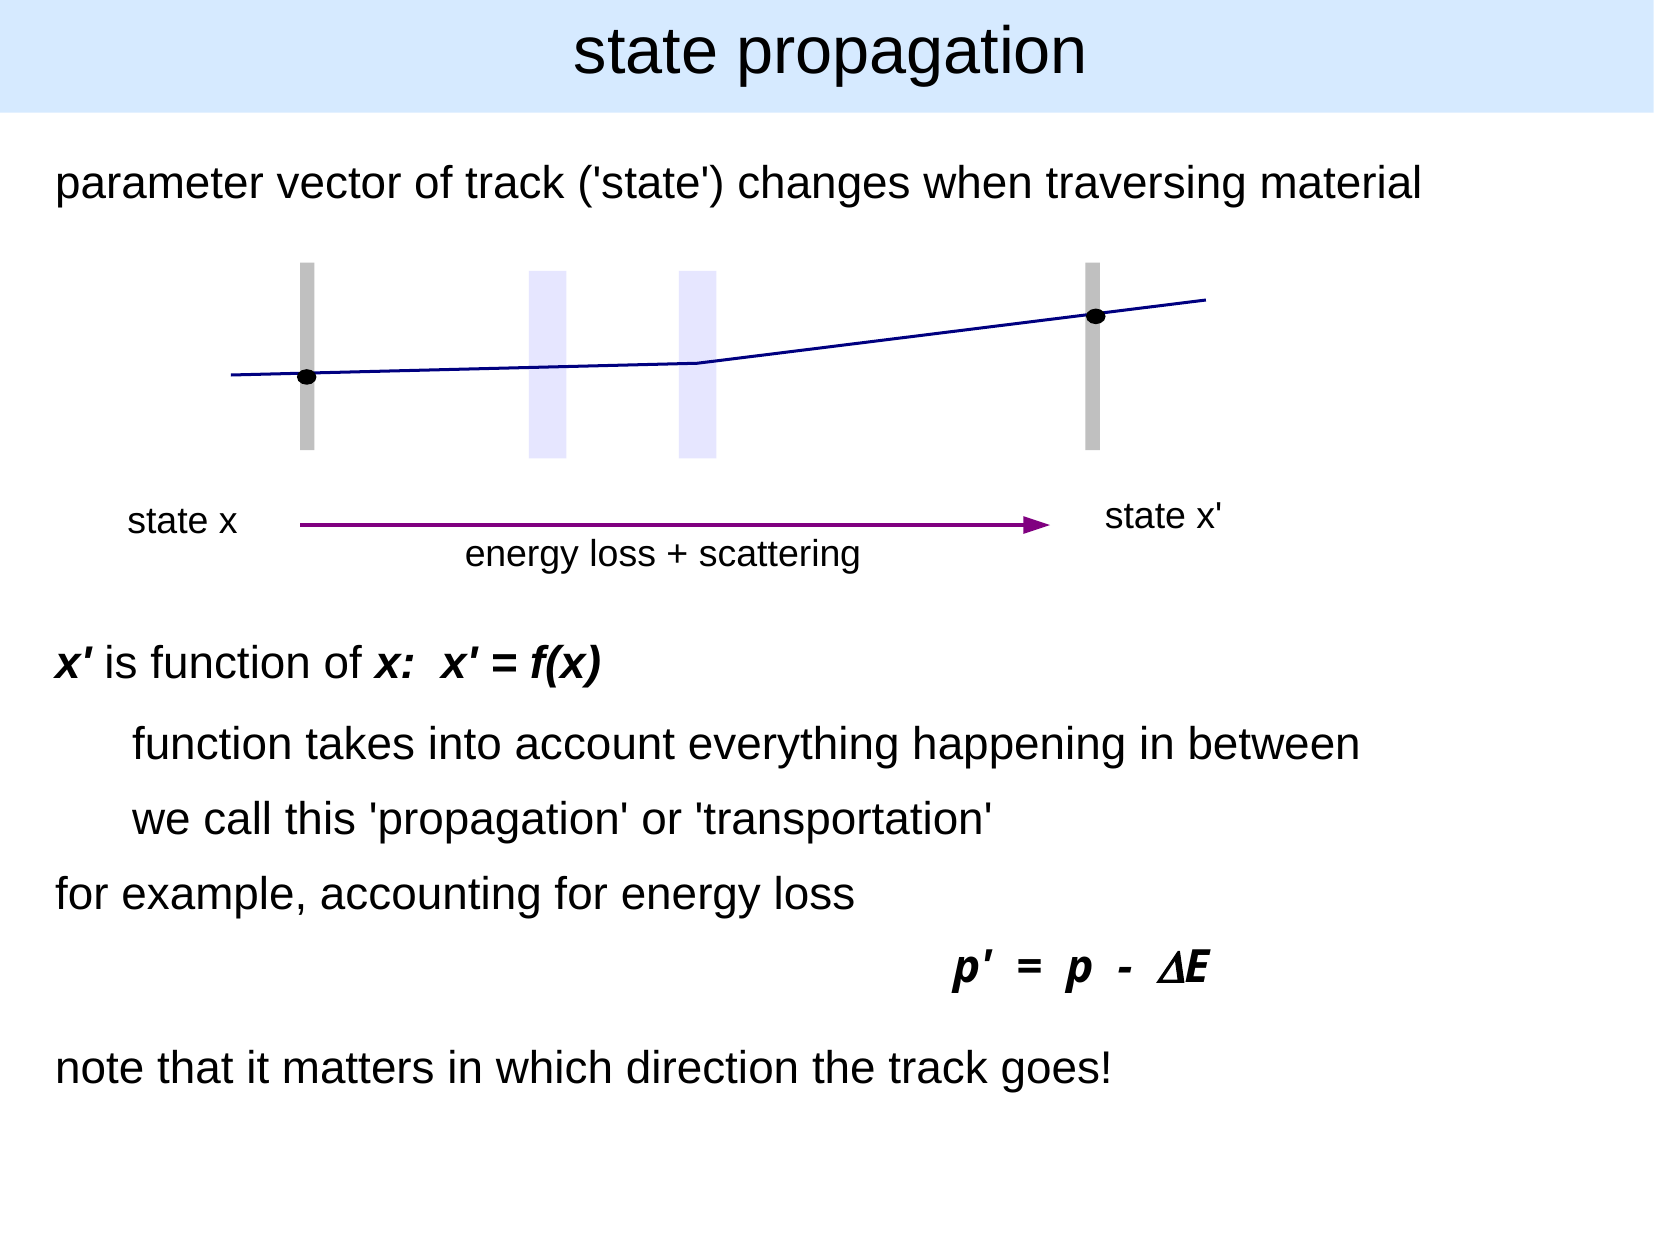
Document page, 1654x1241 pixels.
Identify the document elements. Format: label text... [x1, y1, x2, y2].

text_box p' = p - E [938, 925, 1238, 1001]
text_box [528, 270, 567, 365]
text_box energy loss + scattering [450, 527, 901, 596]
text_box [1085, 262, 1106, 451]
text_box [678, 363, 717, 459]
list x' is function of x: x' = f(x) function takes into account everything happening in between we call this 'propagation' or 'transportation' for example, accounting for energy loss [37, 637, 1613, 988]
text_box [296, 262, 317, 451]
list note that it matters in which direction the track goes! [37, 1042, 1613, 1149]
text_box [528, 369, 567, 459]
title state propagation [86, 0, 1576, 100]
list parameter vector of track ('state') changes when traversing material [37, 156, 1613, 263]
text_box state x [112, 491, 253, 563]
text_box state x' [1090, 487, 1238, 559]
text_box [678, 270, 717, 362]
